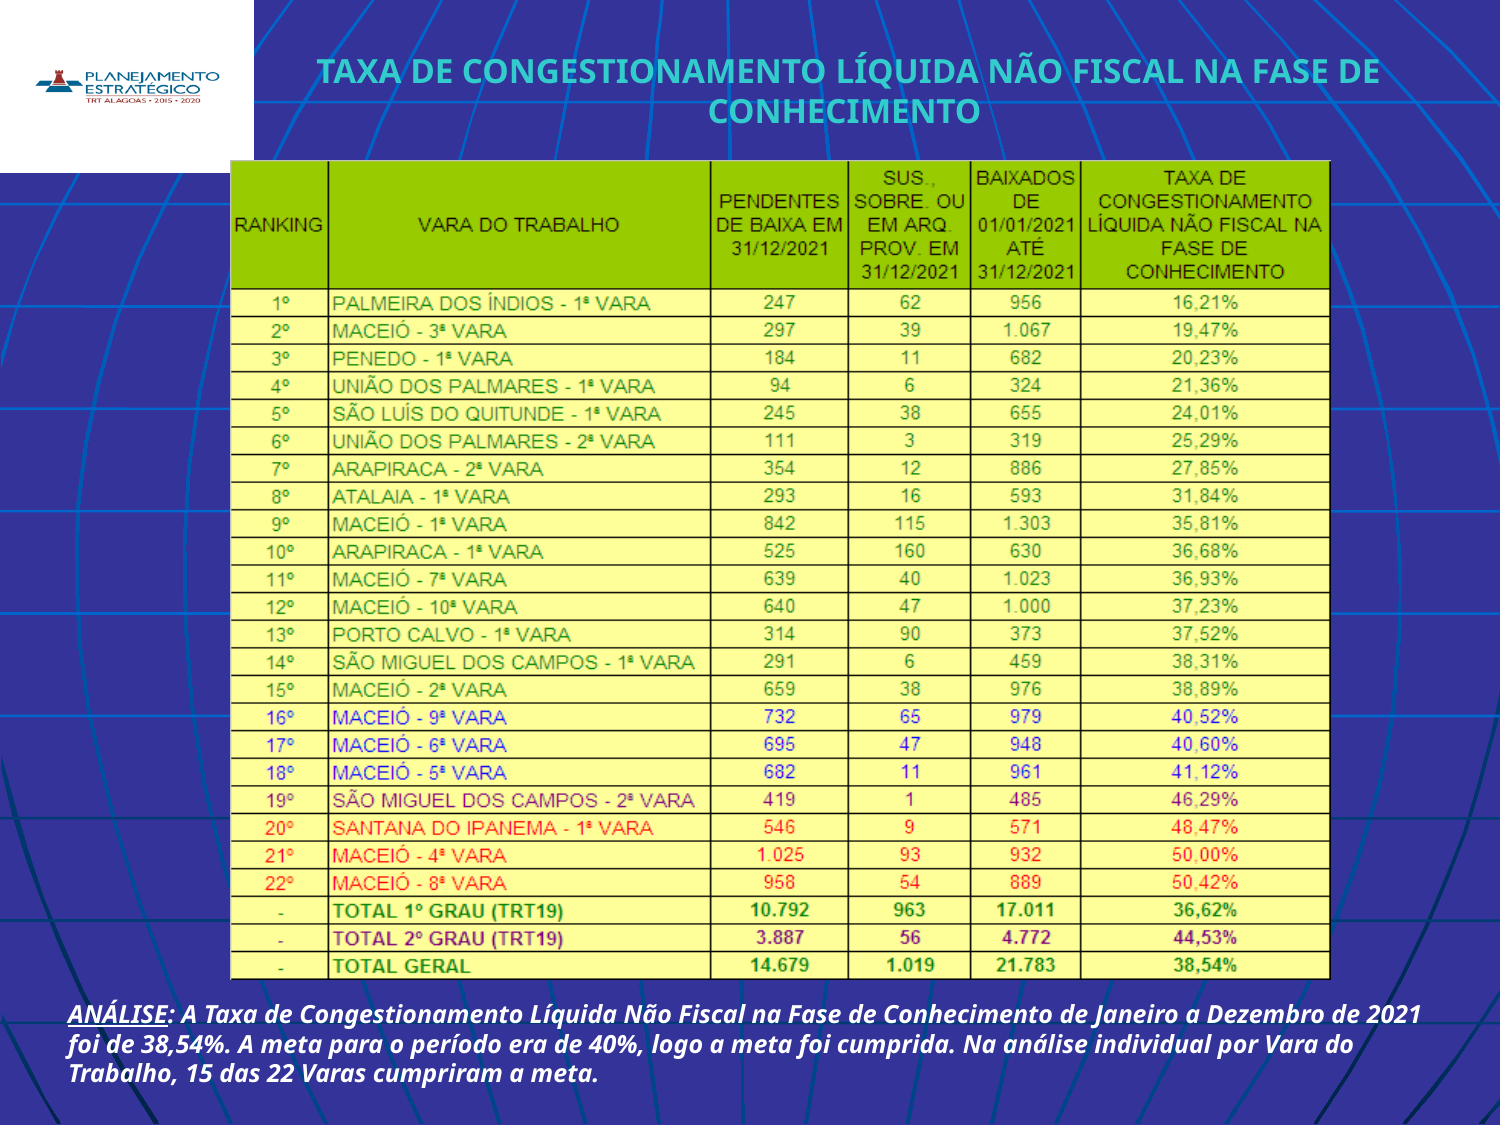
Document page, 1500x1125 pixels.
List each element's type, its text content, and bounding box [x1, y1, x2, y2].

text_box TAXA DE CONGESTIONAMENTO LÍQUIDA NÃO FISCAL NA FASE DE CONHECIMENTO [242, 42, 1448, 138]
text_box ANÁLISE: A Taxa de Congestionamento Líquida Não Fiscal na Fase de Conhecimento de Janeiro a Dezembro de 2021 foi de 38,54%. A meta para o período era de 40%, logo a meta foi cumprida. Na análise individual por Vara do Trabalho, 15 das 22 Varas cumpriram a meta. [53, 990, 1459, 1125]
picture [0, 0, 1331, 980]
